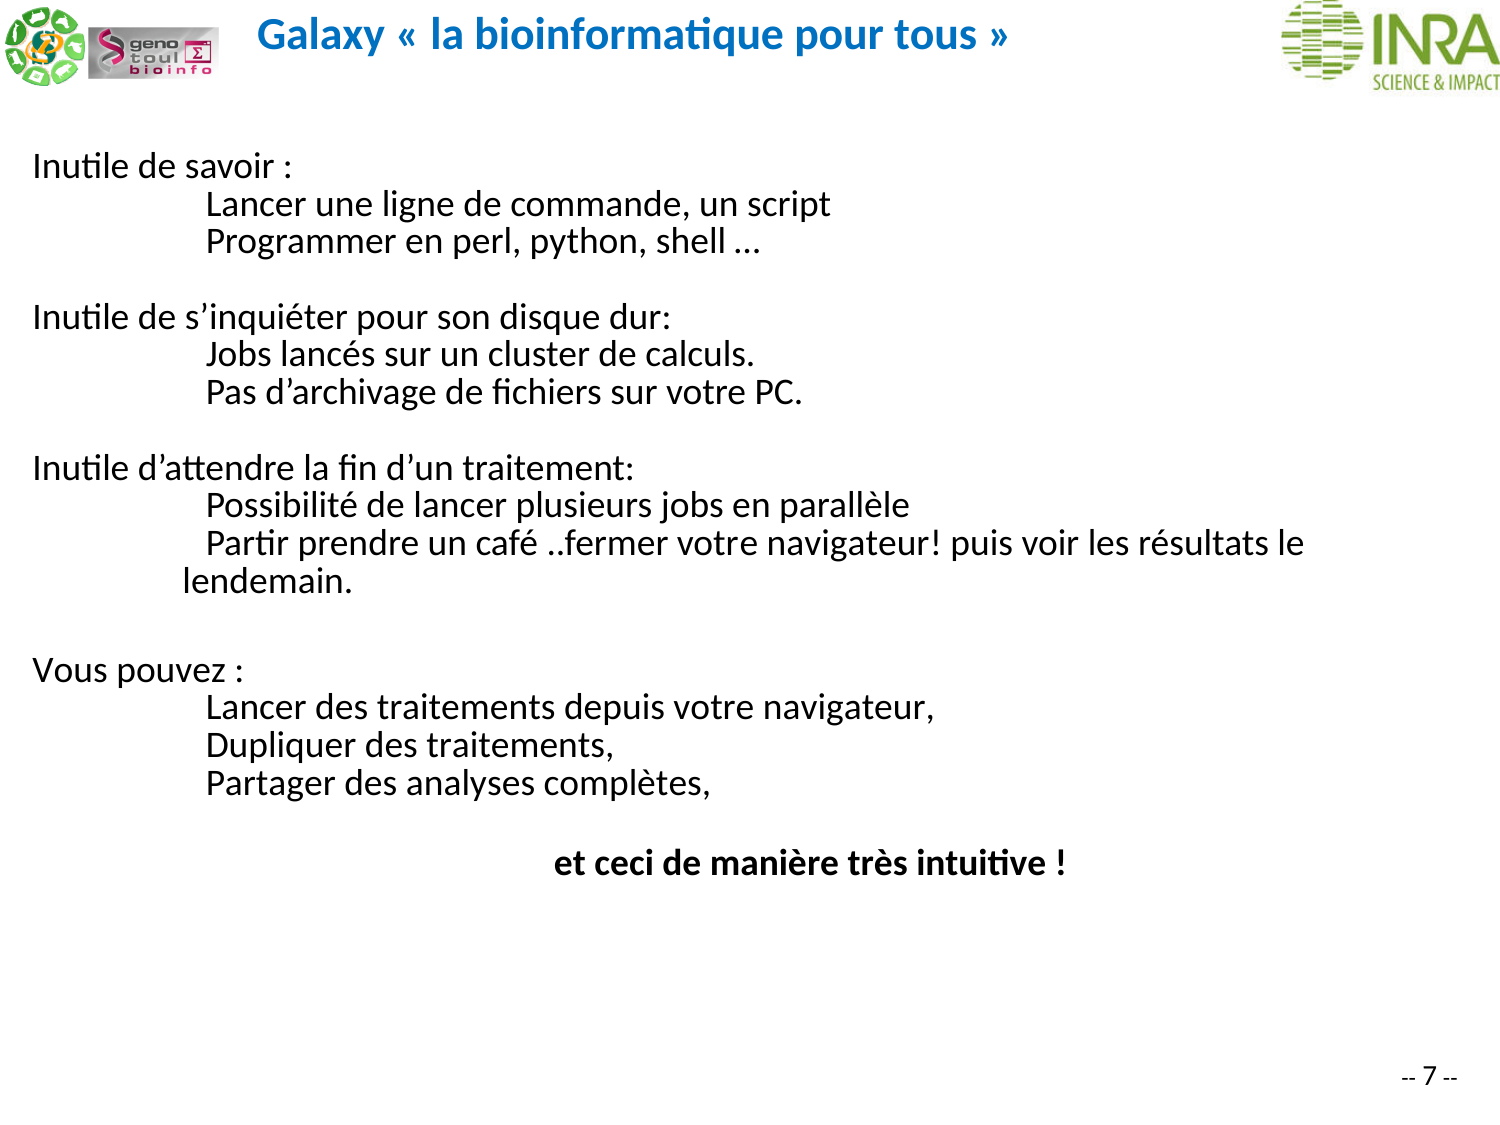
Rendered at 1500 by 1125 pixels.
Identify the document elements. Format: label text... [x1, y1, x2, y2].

picture [88, 27, 219, 79]
picture [5, 7, 85, 86]
picture [1281, 0, 1500, 110]
text_box Galaxy « la bioinformatique pour tous » [242, 7, 1258, 79]
text_box Inutile de savoir : Lancer une ligne de commande, un script Programmer en perl, python, shell … Inutile de s’inquiéter pour son disque dur: Jobs lancés sur un cluster de calculs. Pas d’archivage de fichiers sur votre PC. Inutile d’attendre la fin d’un traitement: Possibilité de lancer plusieurs jobs en parallèle Partir prendre un café ..fermer votre navigateur! puis voir les résultats le lendemain. Vous pouvez : Lancer des traitements depuis votre navigateur, Dupliquer des traitements, Partager des analyses complètes, et ceci de manière très intuitive ! [18, 142, 1500, 892]
